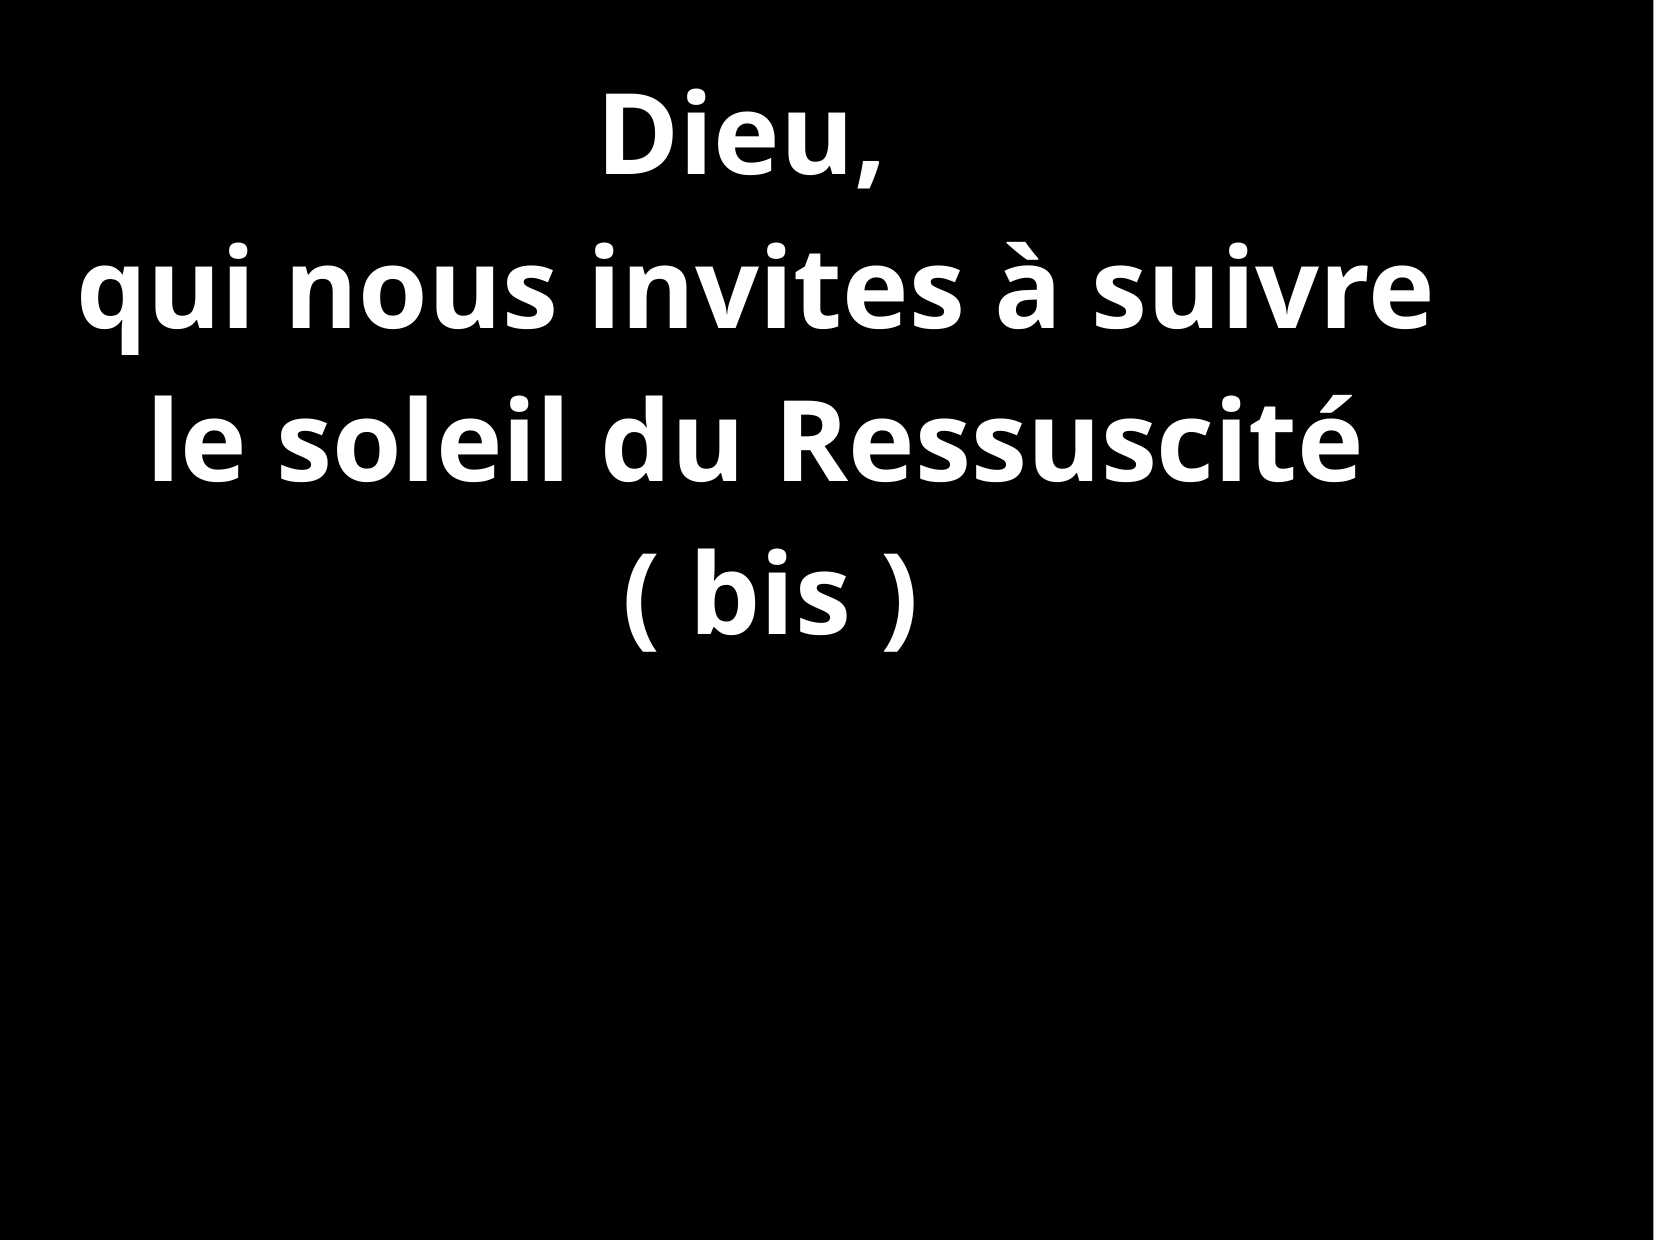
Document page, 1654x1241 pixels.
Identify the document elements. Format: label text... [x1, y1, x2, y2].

text_box Dieu, qui nous invites à suivre le soleil du Ressuscité ( bis ) [23, 47, 1489, 1241]
